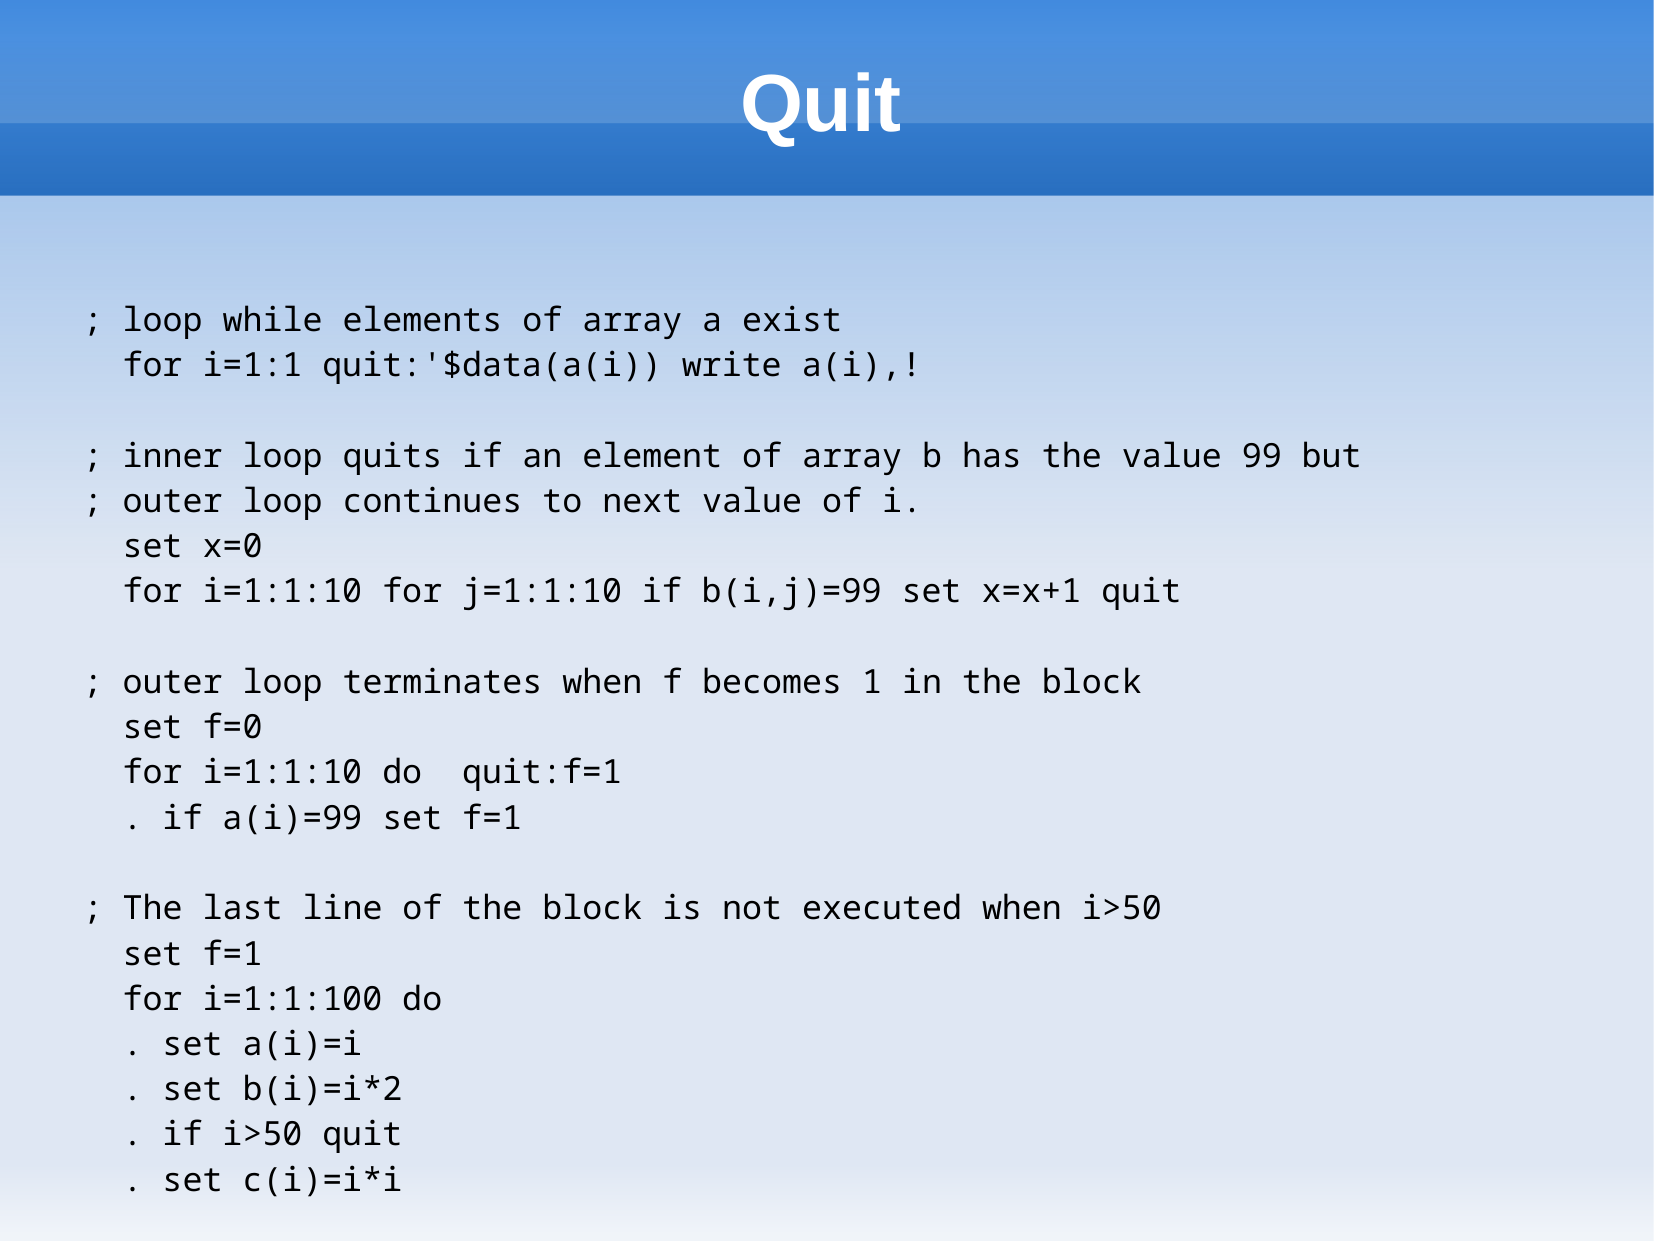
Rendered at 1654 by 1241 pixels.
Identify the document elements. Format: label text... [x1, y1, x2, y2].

title Quit [76, 0, 1565, 208]
list ; loop while elements of array a exist for i=1:1 quit:'$data(a(i)) write a(i),! ; inner loop quits if an element of array b has the value 99 but ; outer loop continues to next value of i. set x=0 for i=1:1:10 for j=1:1:10 if b(i,j)=99 set x=x+1 quit ; outer loop terminates when f becomes 1 in the block set f=0 for i=1:1:10 do quit:f=1 . if a(i)=99 set f=1 ; The last line of the block is not executed when i>50 set f=1 for i=1:1:100 do . set a(i)=i . set b(i)=i*2 . if i>50 quit . set c(i)=i*i [82, 296, 1571, 1115]
picture [0, 0, 1654, 1241]
